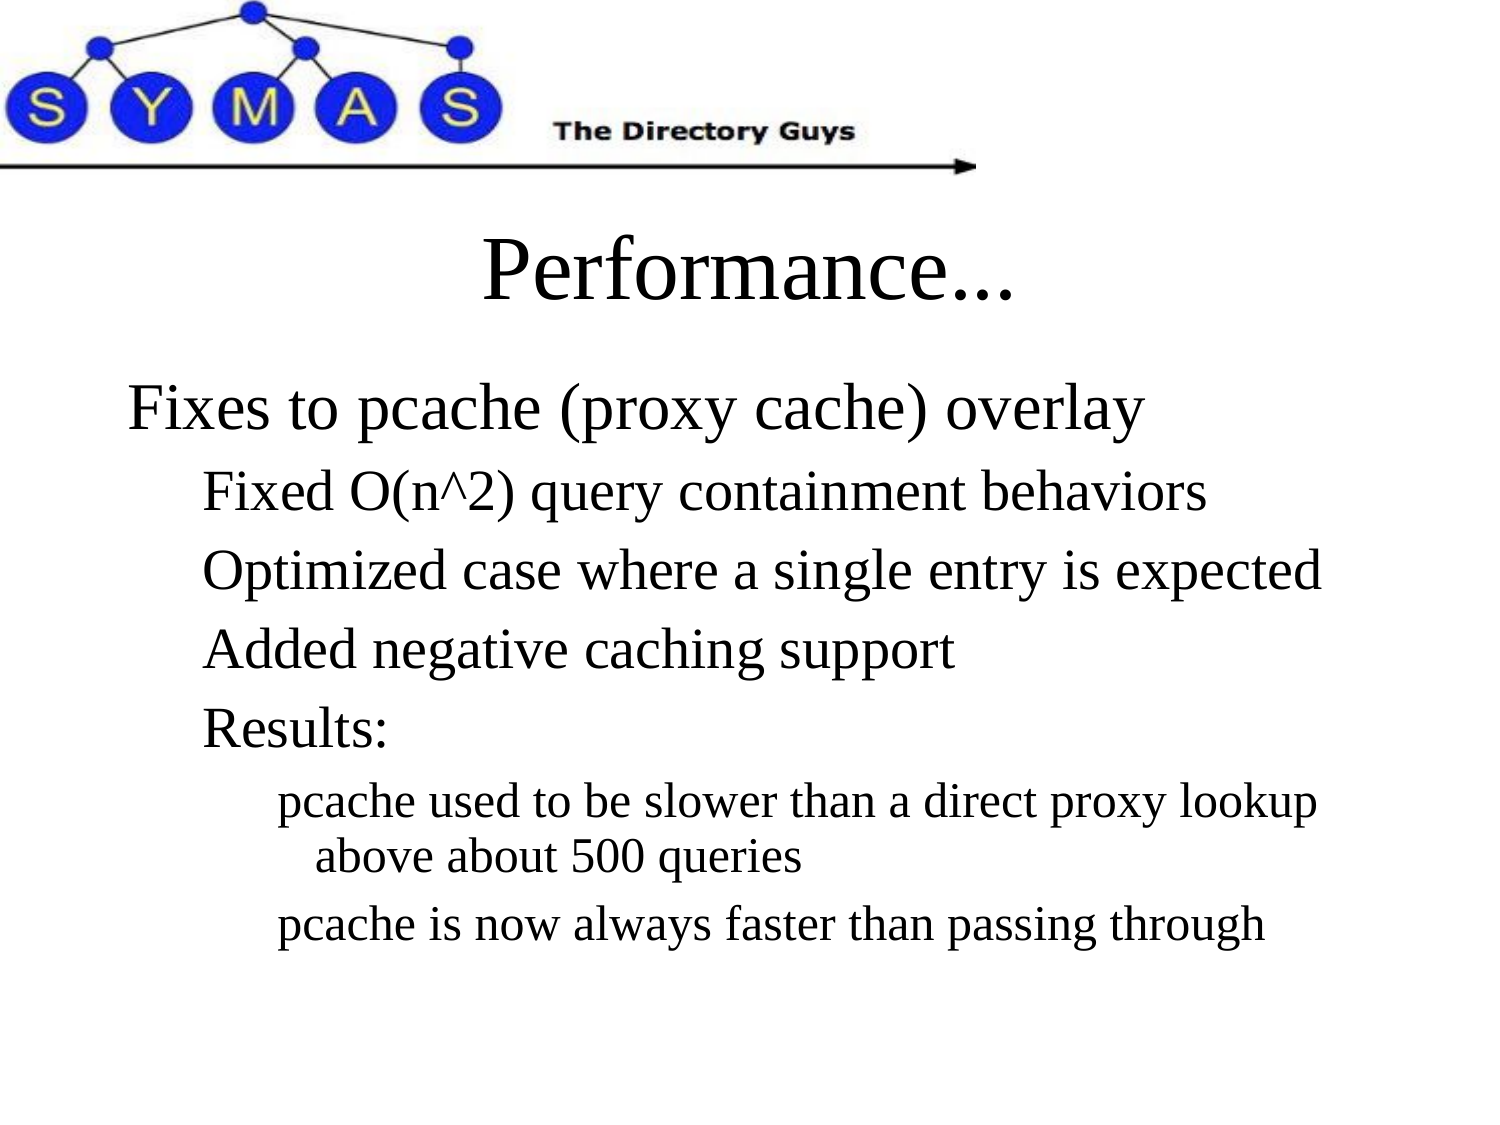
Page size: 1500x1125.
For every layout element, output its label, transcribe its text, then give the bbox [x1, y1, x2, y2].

list Fixes to pcache (proxy cache) overlay Fixed O(n^2) query containment behaviors Optimized case where a single entry is expected Added negative caching support Results: pcache used to be slower than a direct proxy lookup above about 500 queries pcache is now always faster than passing through [112, 362, 1388, 1038]
title Performance... [112, 187, 1388, 351]
picture [0, 0, 976, 188]
